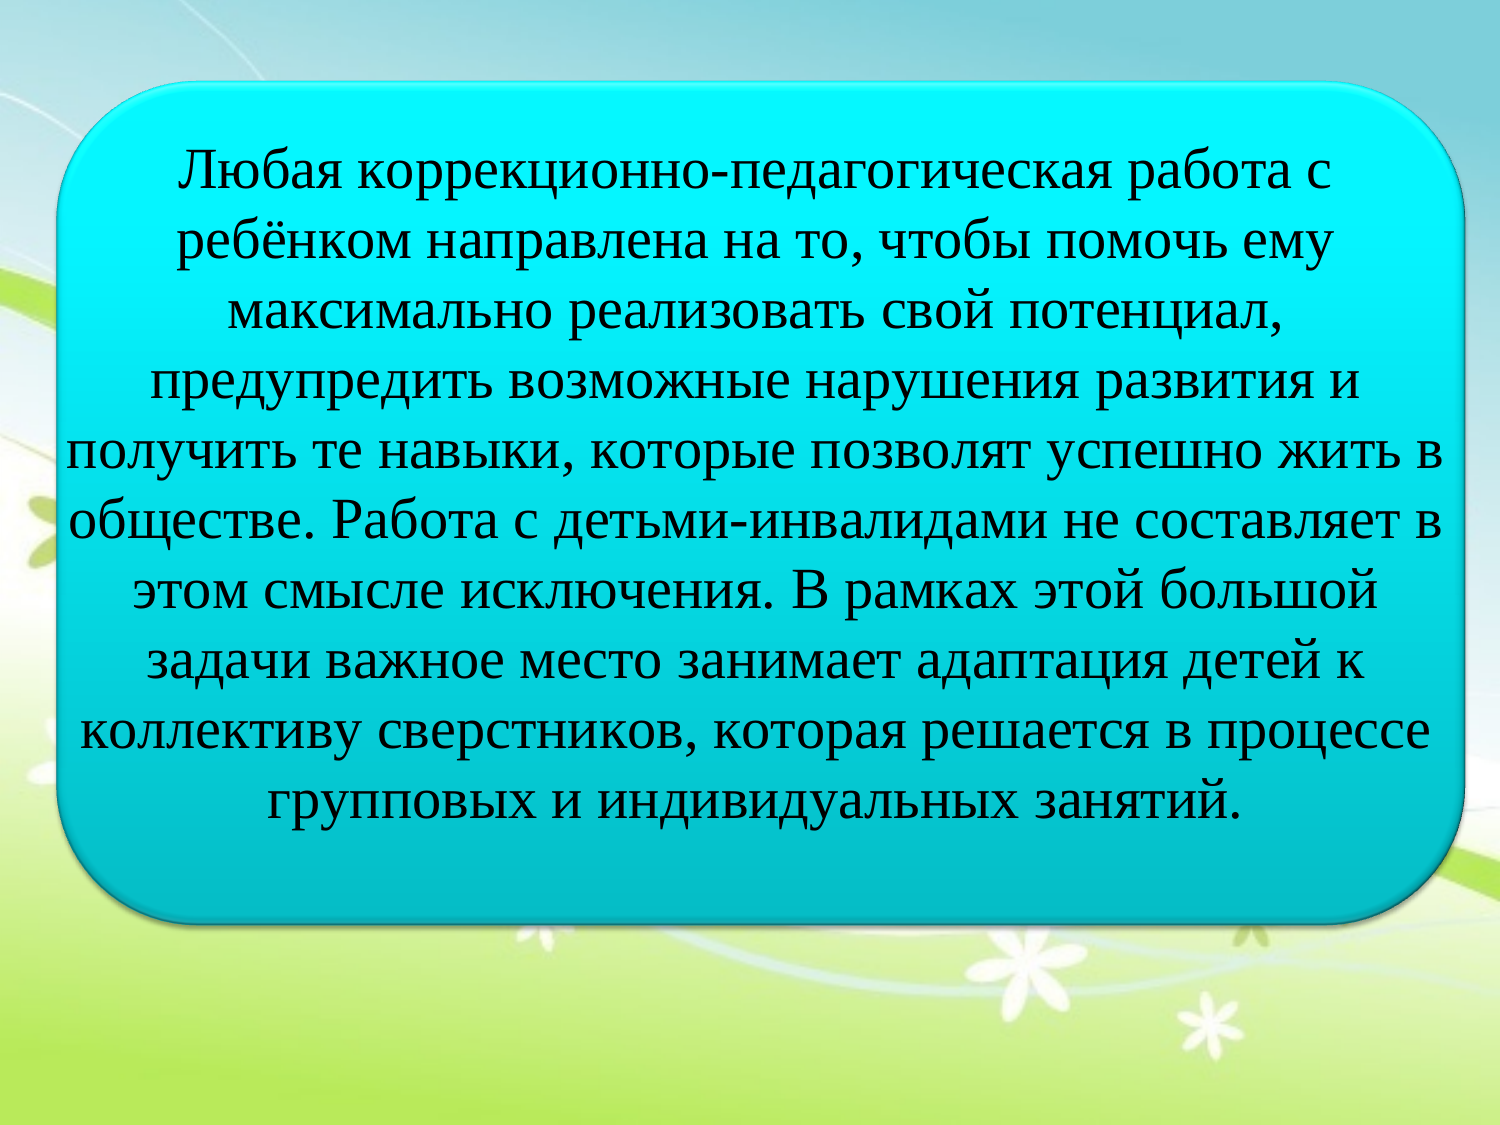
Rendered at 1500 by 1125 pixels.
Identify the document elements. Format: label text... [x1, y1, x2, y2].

picture [0, 0, 1500, 1125]
text_box Любая коррекционно-педагогическая работа с ребёнком направлена на то, чтобы помочь ему максимально реализовать свой потенциал, предупредить возможные нарушения развития и получить те навыки, которые позволят успешно жить в обществе. Работа с детьми-инвалидами не составляет в этом смысле исключения. В рамках этой большой задачи важное место занимает адаптация детей к коллективу сверстников, которая решается в процессе групповых и индивидуальных занятий. [46, 421, 1465, 610]
